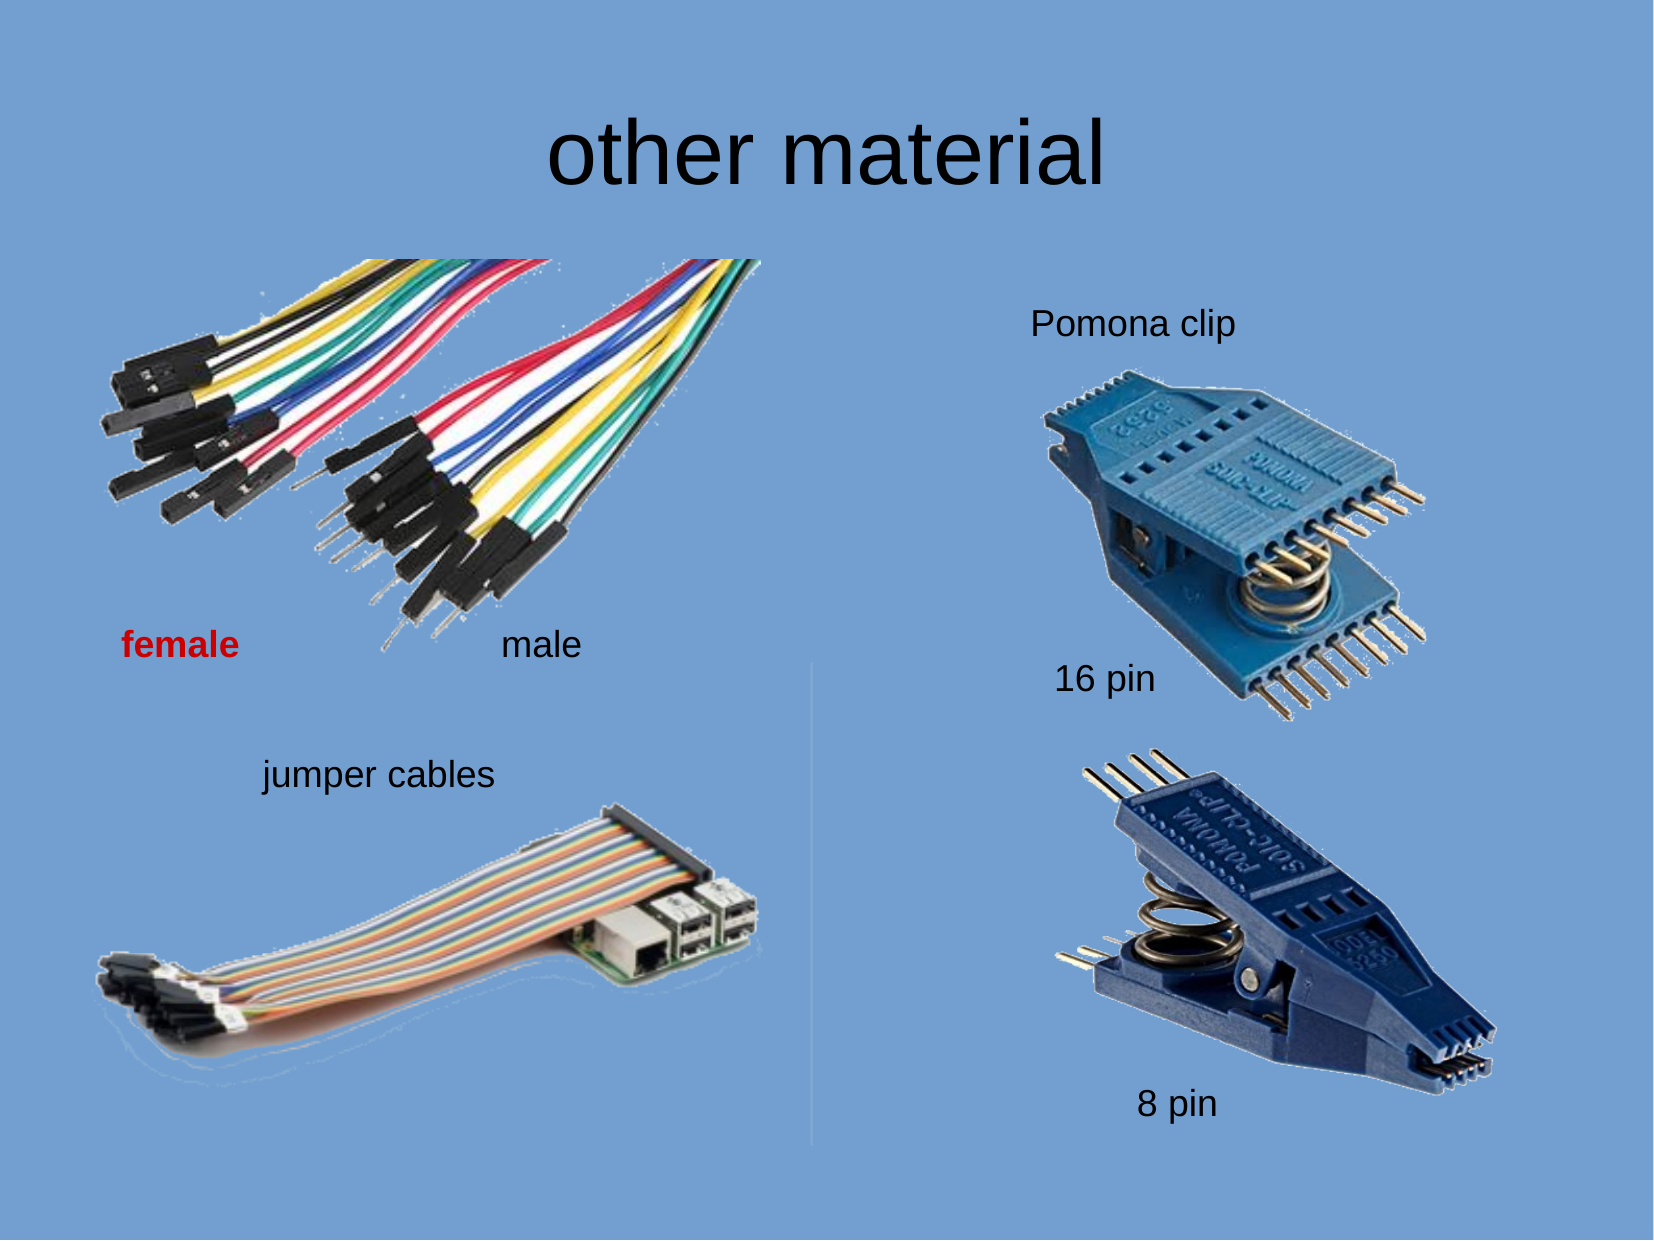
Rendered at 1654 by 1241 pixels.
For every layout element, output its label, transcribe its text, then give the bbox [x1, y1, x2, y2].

picture [1039, 366, 1430, 724]
picture [59, 259, 830, 1146]
text_box jumper cables [248, 746, 511, 804]
text_box female male [106, 616, 721, 674]
text_box 8 pin [1122, 1074, 1382, 1132]
picture [1051, 745, 1501, 1099]
text_box 16 pin [1039, 649, 1229, 707]
title other material [82, 49, 1571, 257]
text_box Pomona clip [1015, 295, 1489, 353]
